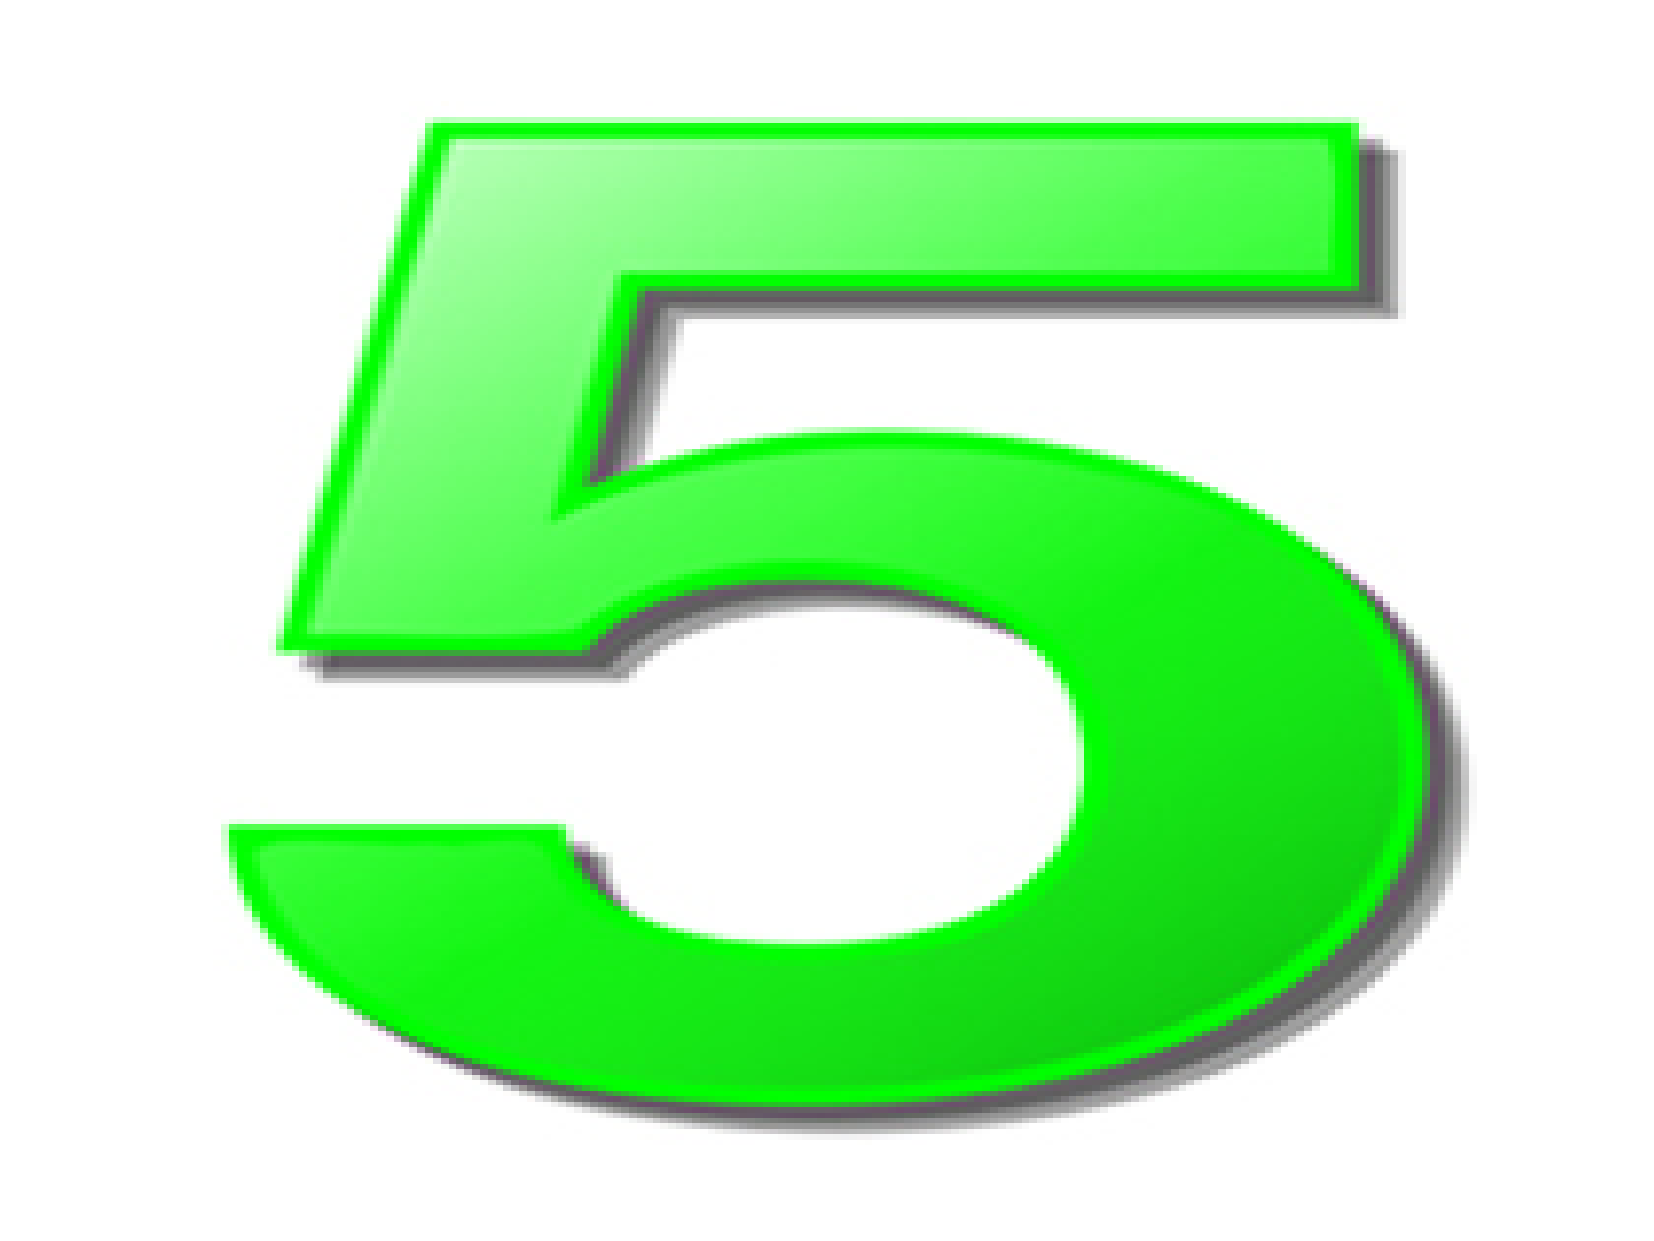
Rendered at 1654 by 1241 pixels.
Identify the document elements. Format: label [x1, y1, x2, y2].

picture [88, 58, 1595, 1211]
